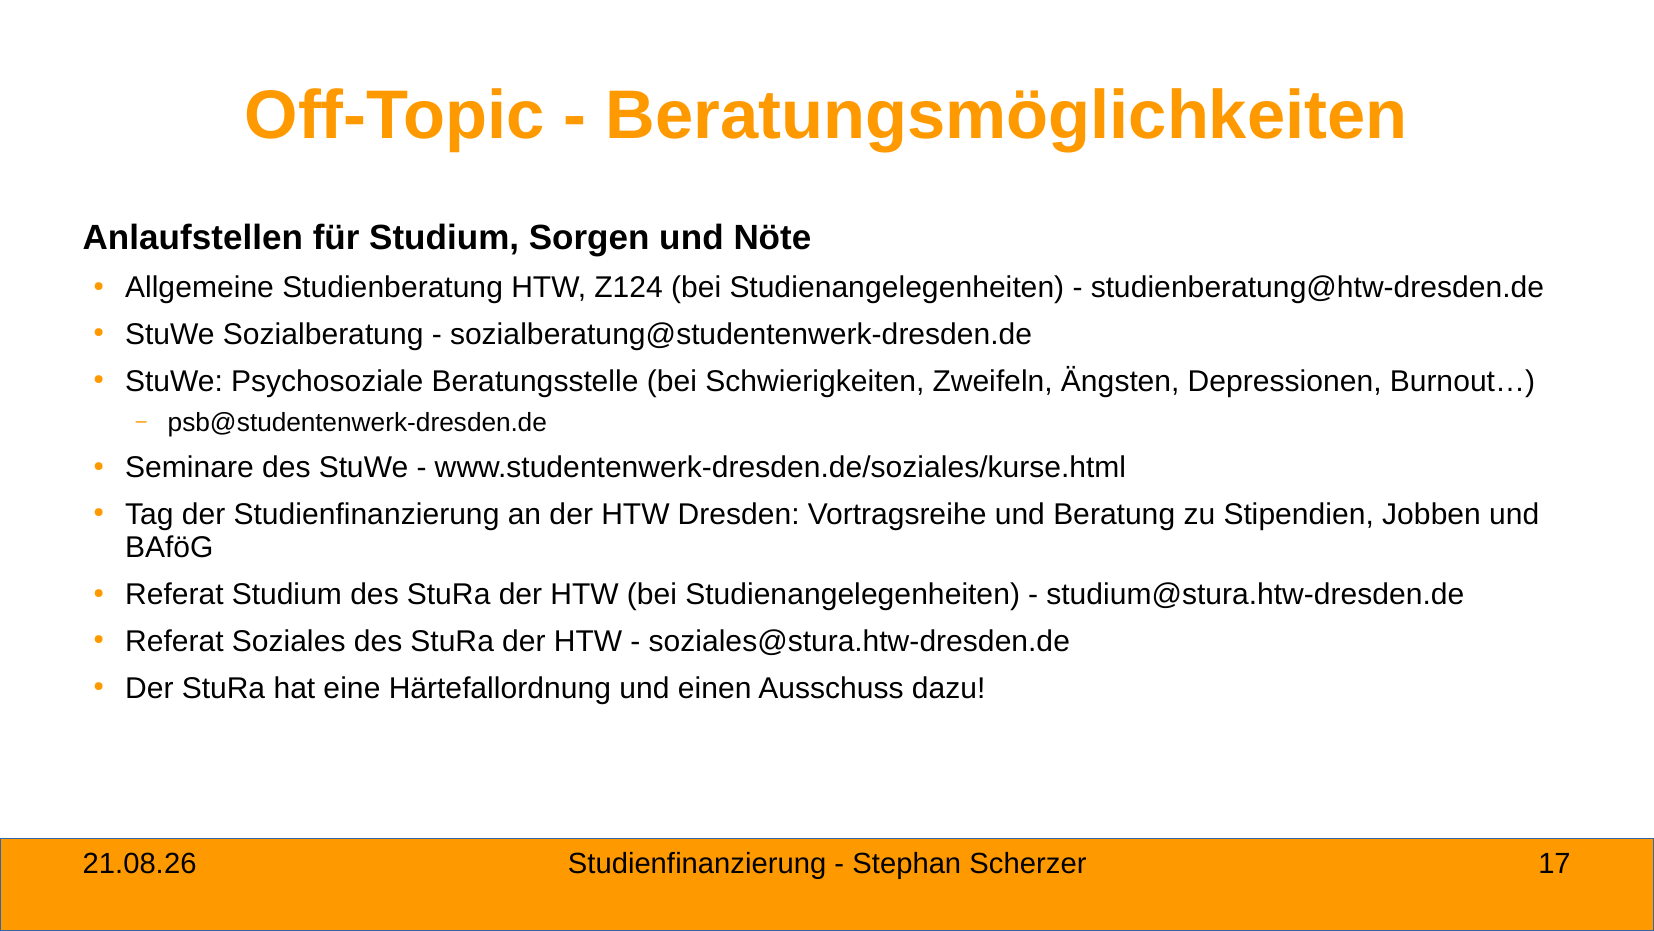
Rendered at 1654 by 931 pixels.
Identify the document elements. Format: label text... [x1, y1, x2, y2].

list Anlaufstellen für Studium, Sorgen und Nöte Allgemeine Studienberatung HTW, Z124 (bei Studienangelegenheiten) - studienberatung@htw-dresden.de StuWe Sozialberatung - sozialberatung@studentenwerk-dresden.de StuWe: Psychosoziale Beratungsstelle (bei Schwierigkeiten, Zweifeln, Ängsten, Depressionen, Burnout…) psb@studentenwerk-dresden.de Seminare des StuWe - www.studentenwerk-dresden.de/soziales/kurse.html Tag der Studienfinanzierung an der HTW Dresden: Vortragsreihe und Beratung zu Stipendien, Jobben und BAföG Referat Studium des StuRa der HTW (bei Studienangelegenheiten) - studium@stura.htw-dresden.de Referat Soziales des StuRa der HTW - soziales@stura.htw-dresden.de Der StuRa hat eine Härtefallordnung und einen Ausschuss dazu! [82, 217, 1571, 758]
title Off-Topic - Beratungsmöglichkeiten [82, 37, 1571, 193]
